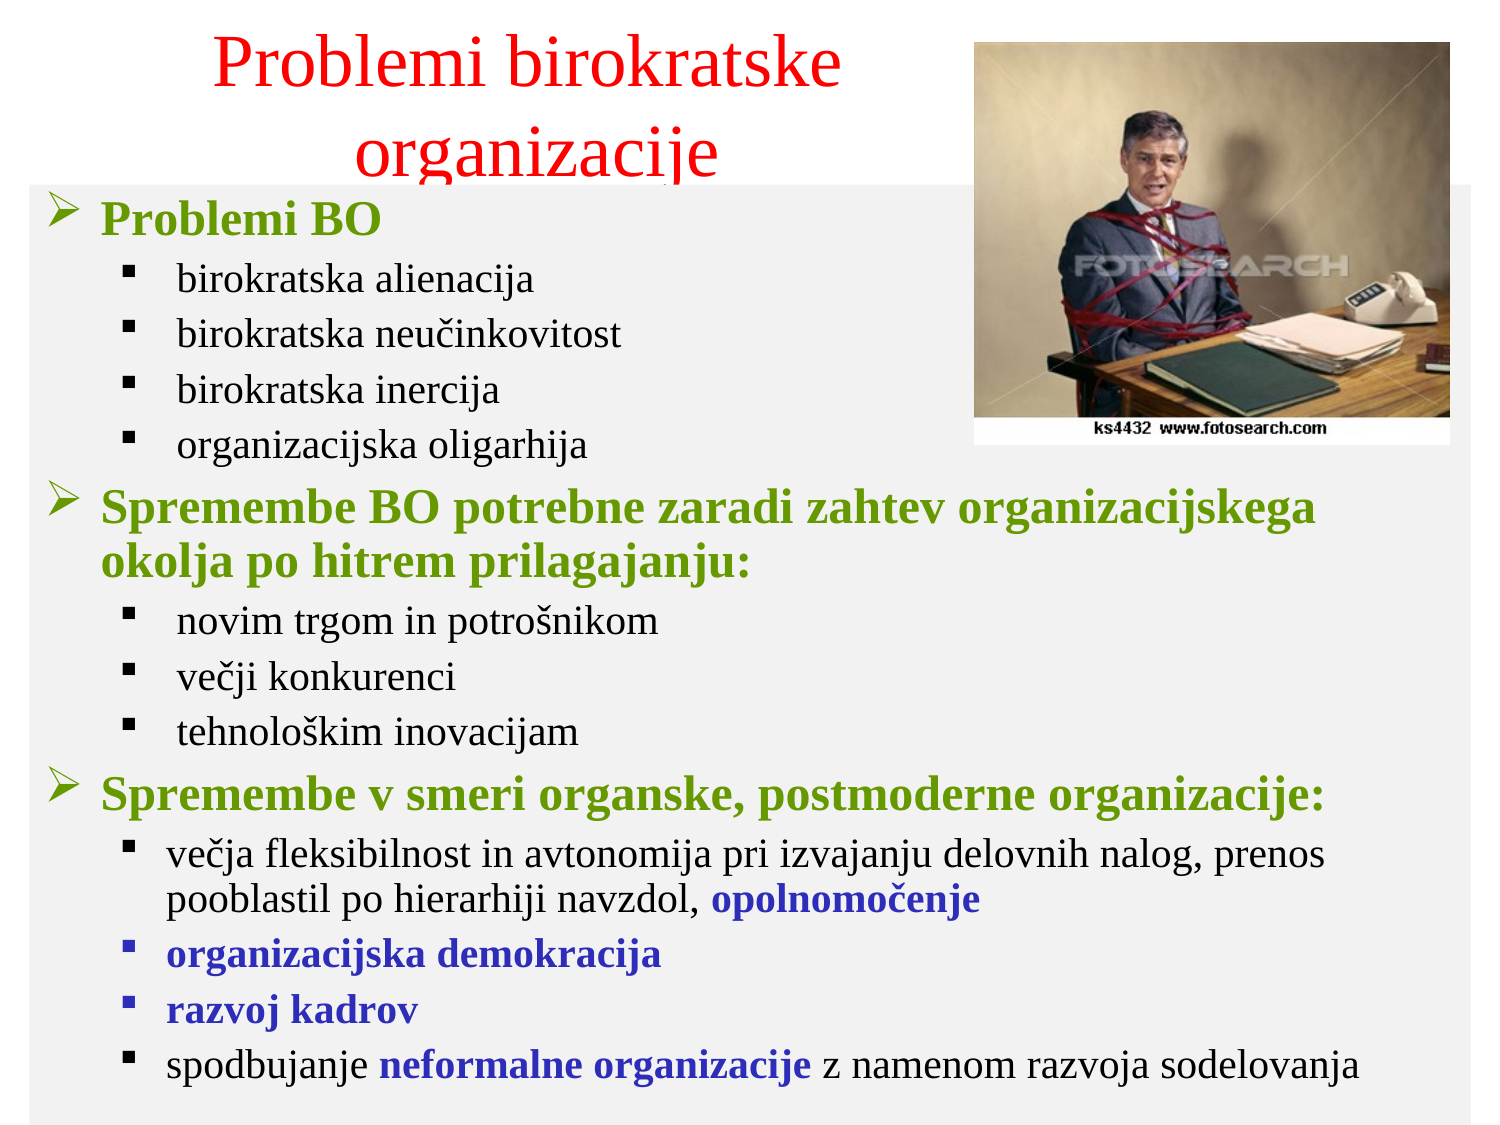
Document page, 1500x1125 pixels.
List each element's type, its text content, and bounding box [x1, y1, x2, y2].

title Problemi birokratske organizacije [0, 4, 1075, 200]
list Problemi BO birokratska alienacija birokratska neučinkovitost birokratska inercija organizacijska oligarhija Spremembe BO potrebne zaradi zahtev organizacijskega okolja po hitrem prilagajanju: novim trgom in potrošnikom večji konkurenci tehnološkim inovacijam Spremembe v smeri organske, postmoderne organizacije: večja fleksibilnost in avtonomija pri izvajanju delovnih nalog, prenos pooblastil po hierarhiji navzdol, opolnomočenje organizacijska demokracija razvoj kadrov spodbujanje neformalne organizacije z namenom razvoja sodelovanja Ali so napovedi o zatonu birokratskih organizacij pretirane? [29, 184, 1471, 1125]
picture [974, 42, 1450, 445]
